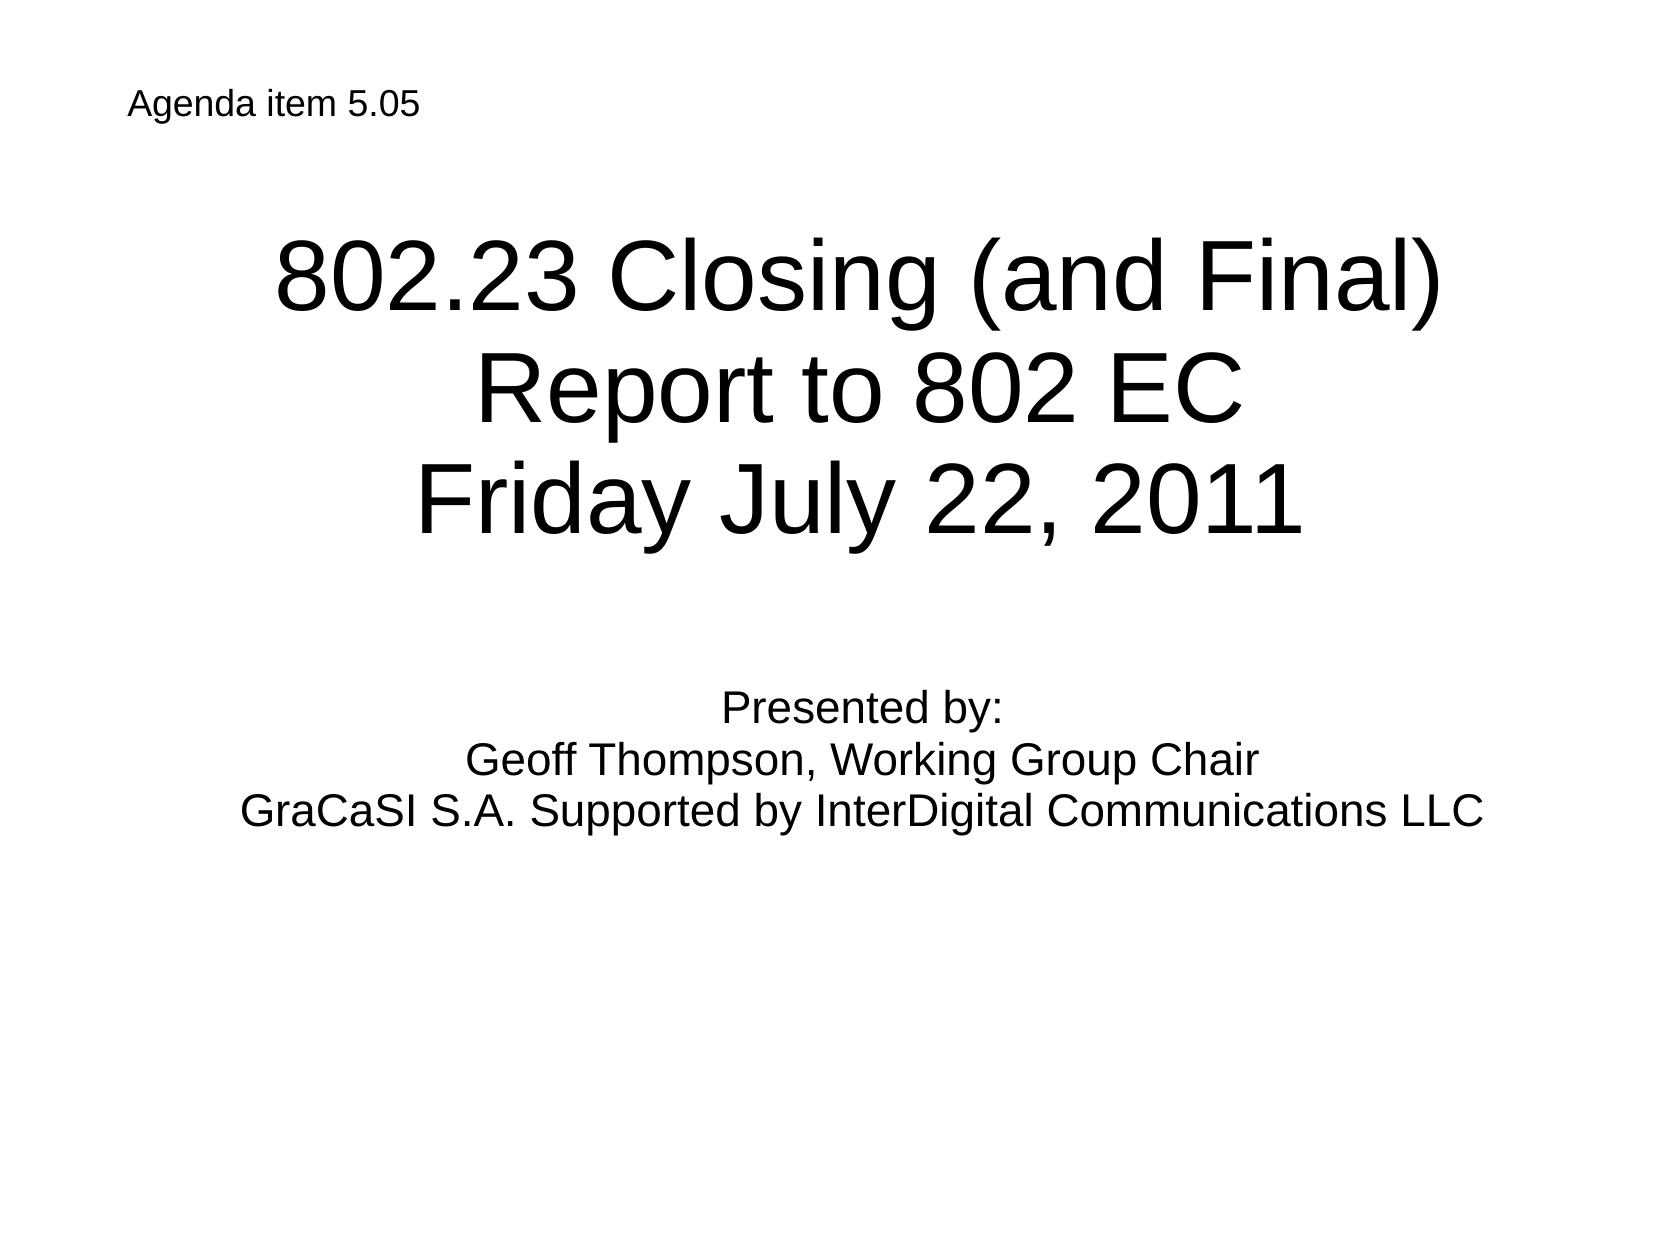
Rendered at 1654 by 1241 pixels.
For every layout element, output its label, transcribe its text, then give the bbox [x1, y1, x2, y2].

text_box Agenda item 5.05 [112, 75, 437, 132]
text_box Presented by: Geoff Thompson, Working Group Chair GraCaSI S.A. Supported by InterDigital Communications LLC [225, 675, 1501, 844]
text_box 802.23 Closing (and Final) Report to 802 EC Friday July 22, 2011 [260, 212, 1463, 563]
